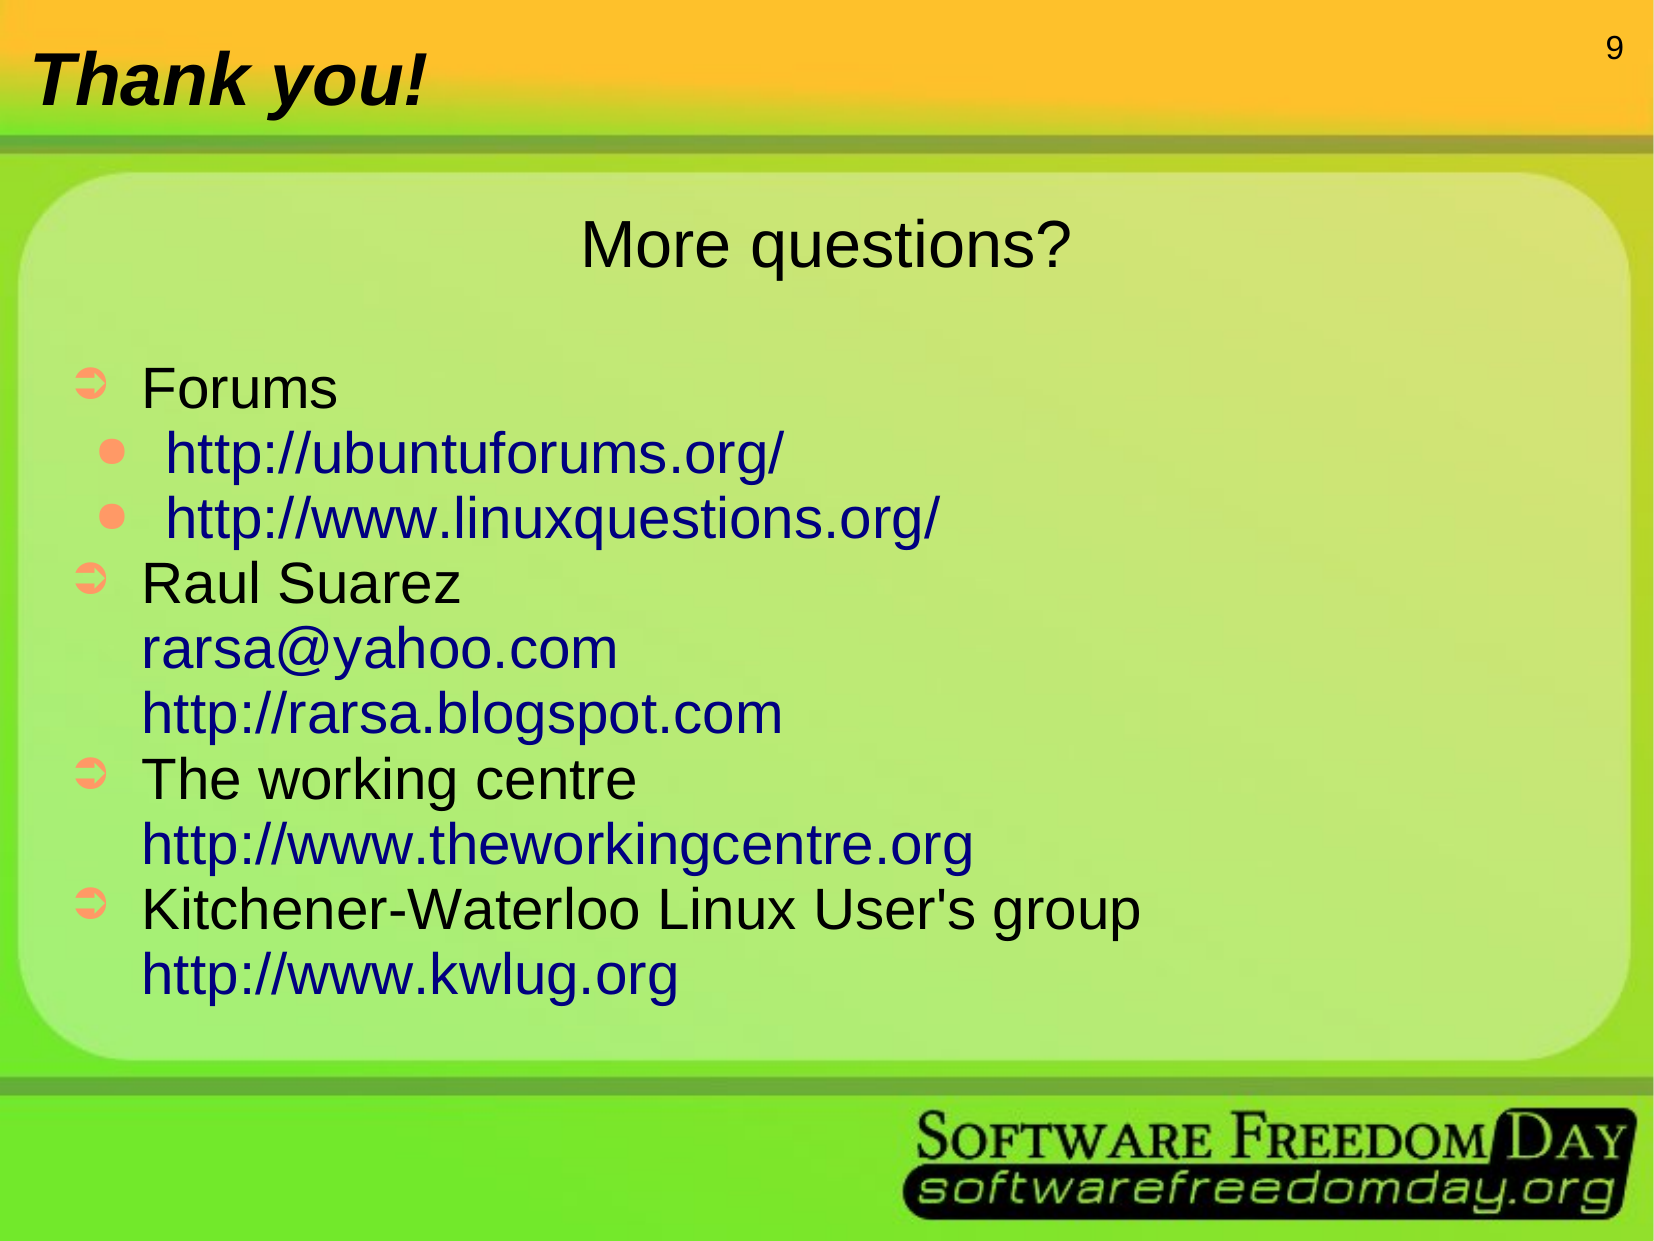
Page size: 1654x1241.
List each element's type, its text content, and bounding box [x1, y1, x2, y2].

title Thank you! [29, 0, 1625, 159]
picture [0, 0, 1654, 1241]
list More questions? Forums http://ubuntuforums.org/ http://www.linuxquestions.org/ Raul Suarez rarsa@yahoo.com http://rarsa.blogspot.com The working centre http://www.theworkingcentre.org Kitchener-Waterloo Linux User's group http://www.kwlug.org [59, 206, 1595, 1026]
